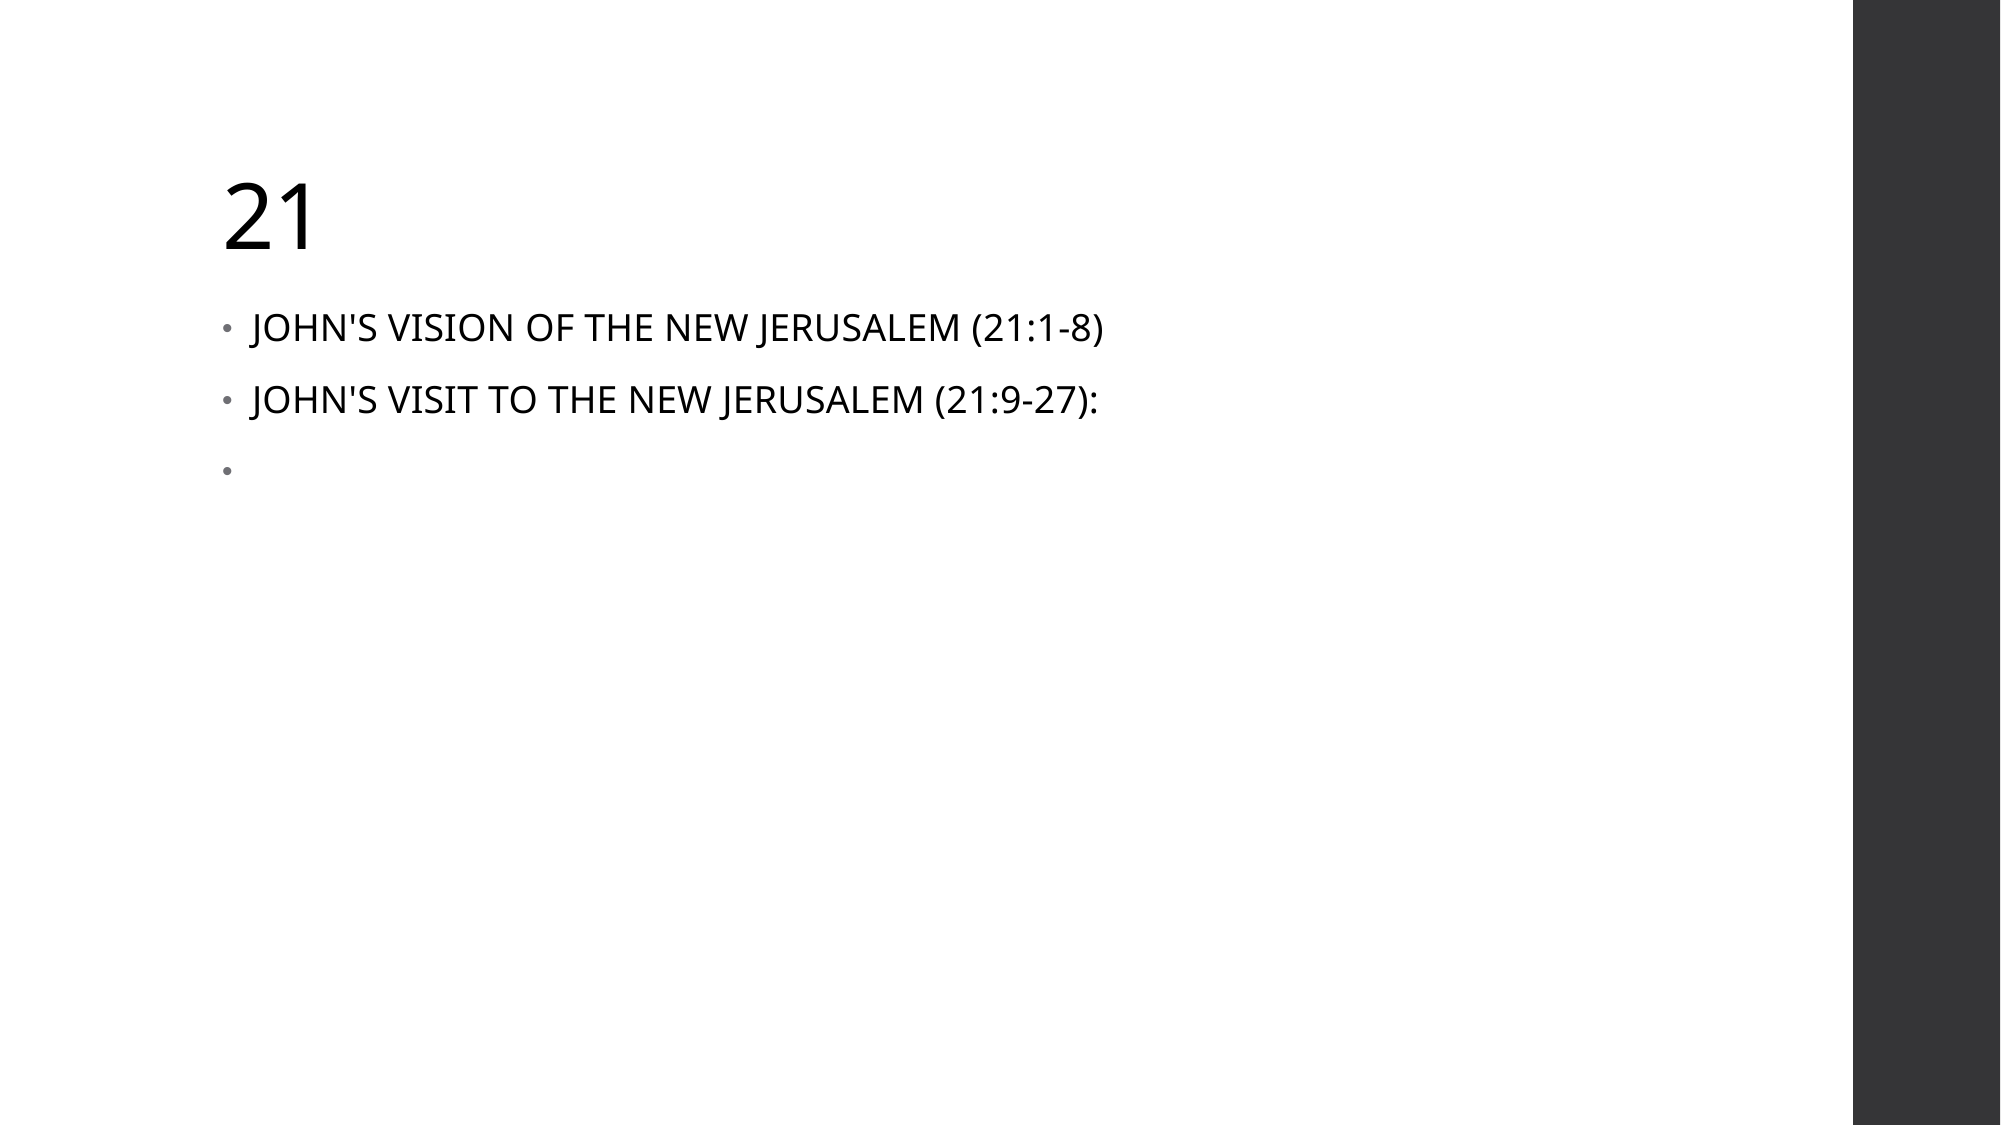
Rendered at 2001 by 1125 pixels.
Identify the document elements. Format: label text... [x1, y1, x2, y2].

list JOHN'S VISION OF THE NEW JERUSALEM (21:1-8) JOHN'S VISIT TO THE NEW JERUSALEM (21:9-27): [206, 299, 1617, 1014]
title 21 [206, 60, 1797, 278]
